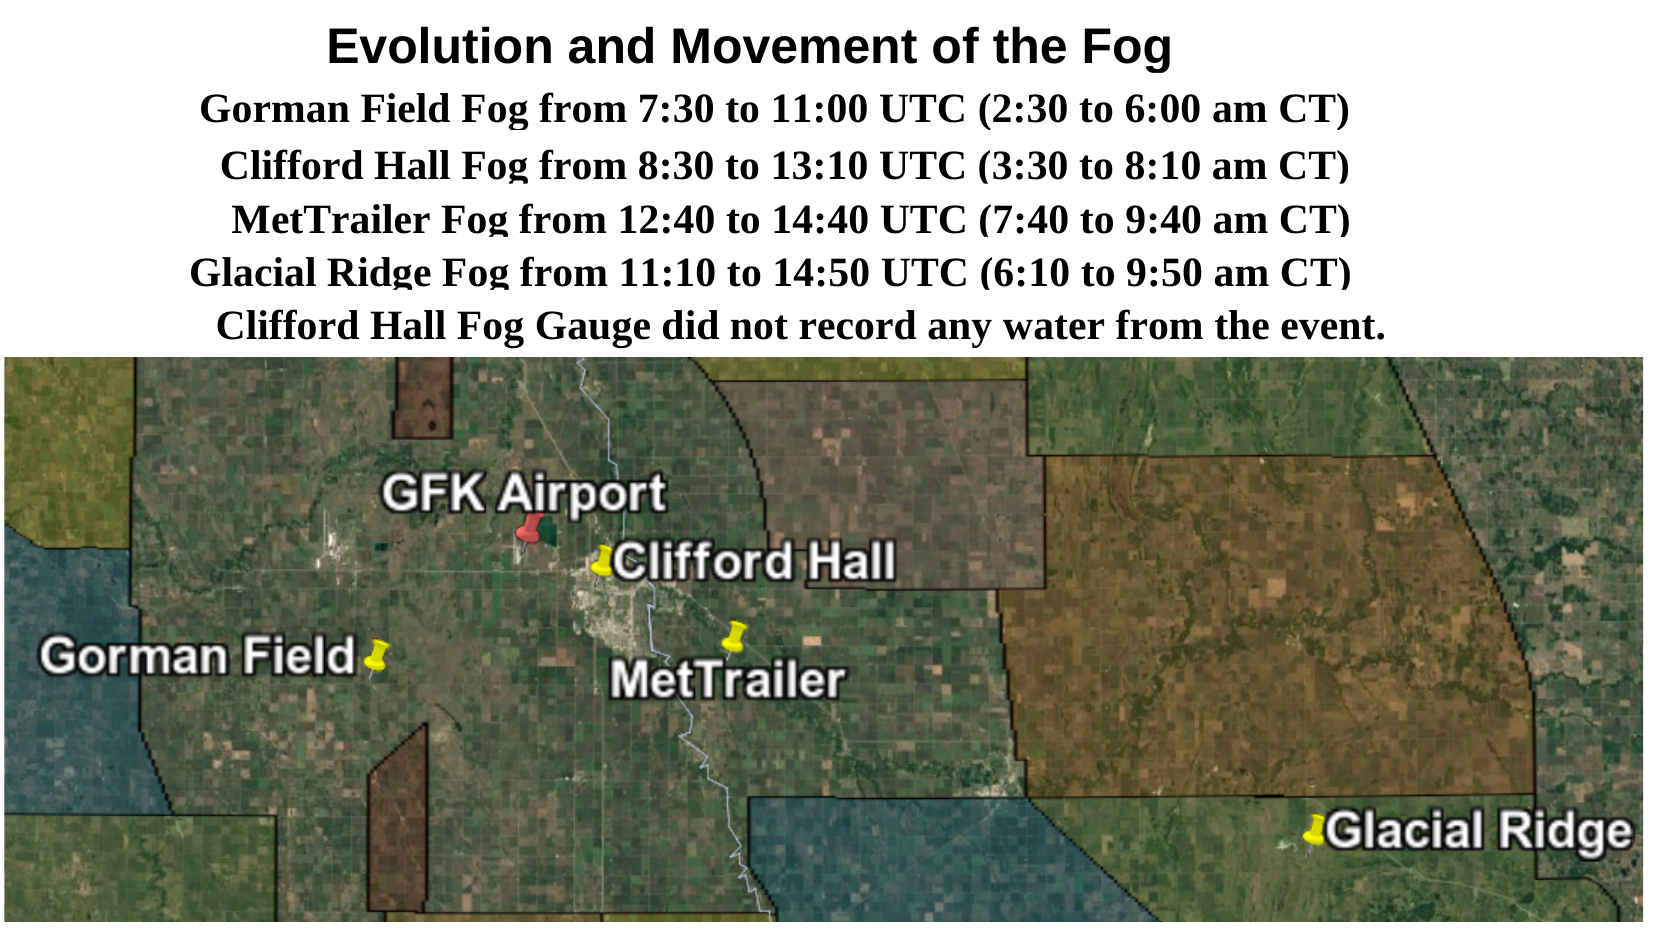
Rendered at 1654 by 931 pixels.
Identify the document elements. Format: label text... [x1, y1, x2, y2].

text_box Clifford Hall Fog Gauge did not record any water from the event. [200, 289, 1403, 356]
text_box Gorman Field Fog from 7:30 to 11:00 UTC (2:30 to 6:00 am CT) [184, 72, 1367, 139]
picture [4, 357, 1644, 922]
text_box Clifford Hall Fog from 8:30 to 13:10 UTC (3:30 to 8:10 am CT) [205, 130, 1367, 196]
title Evolution and Movement of the Fog [0, 5, 1501, 82]
text_box Glacial Ridge Fog from 11:10 to 14:50 UTC (6:10 to 9:50 am CT) [174, 236, 1368, 303]
text_box MetTrailer Fog from 12:40 to 14:40 UTC (7:40 to 9:40 am CT) [216, 183, 1367, 236]
